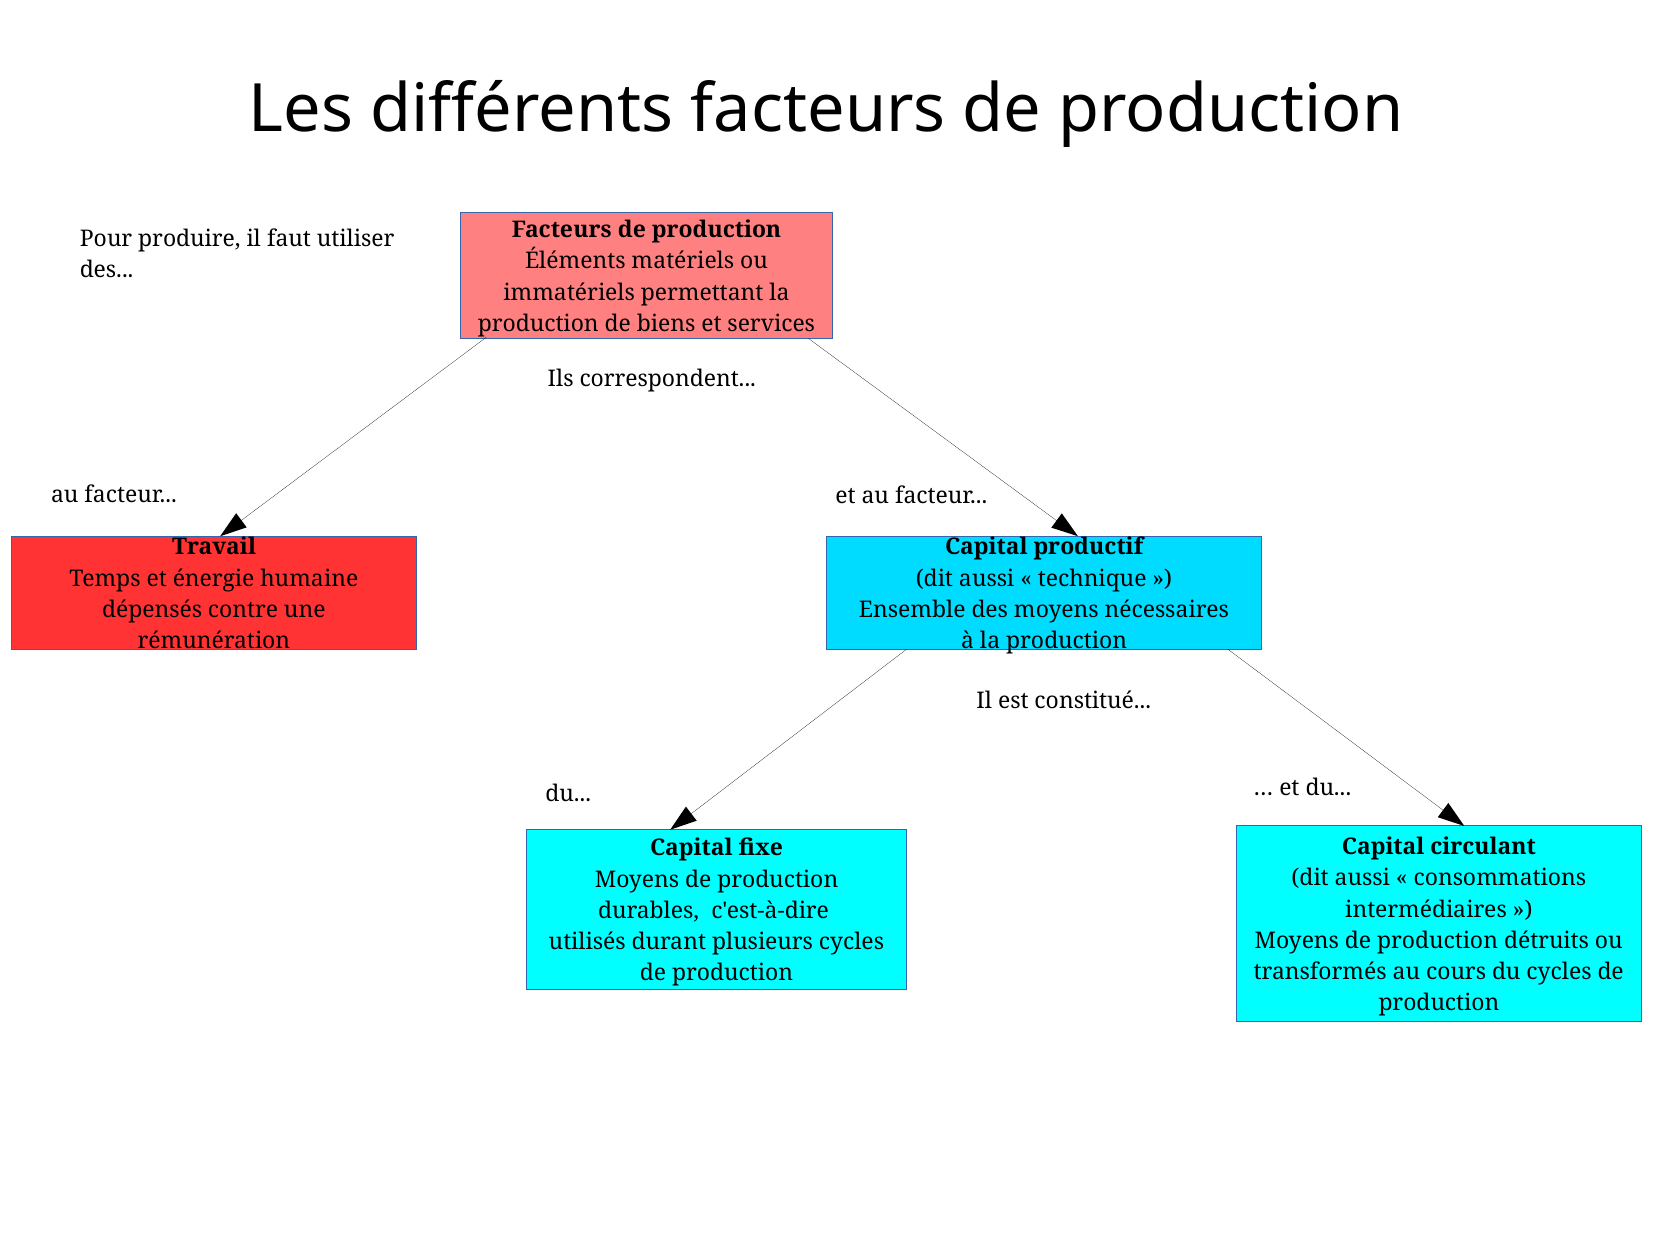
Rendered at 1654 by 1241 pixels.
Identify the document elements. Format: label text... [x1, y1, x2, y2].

text_box et au facteur... [820, 471, 1004, 524]
text_box Ils correspondent... [532, 354, 767, 408]
text_box Capital circulant (dit aussi « consommations intermédiaires ») Moyens de production détruits ou transformés au cours du cycles de production [1236, 825, 1642, 1022]
text_box du... [530, 769, 626, 823]
text_box Il est constitué... [961, 676, 1250, 730]
text_box Capital productif (dit aussi « technique ») Ensemble des moyens nécessaires à la production [826, 536, 1262, 650]
text_box au facteur... [36, 470, 208, 524]
text_box Travail Temps et énergie humaine dépensés contre une rémunération [11, 536, 417, 650]
text_box … et du... [1238, 763, 1417, 816]
text_box Capital fixe Moyens de production durables, c'est-à-dire utilisés durant plusieurs cycles de production [526, 829, 907, 990]
text_box Pour produire, il faut utiliser des... [64, 214, 455, 272]
title Les différents facteurs de production [82, 46, 1571, 166]
text_box Facteurs de production Éléments matériels ou immatériels permettant la production de biens et services [460, 212, 833, 339]
